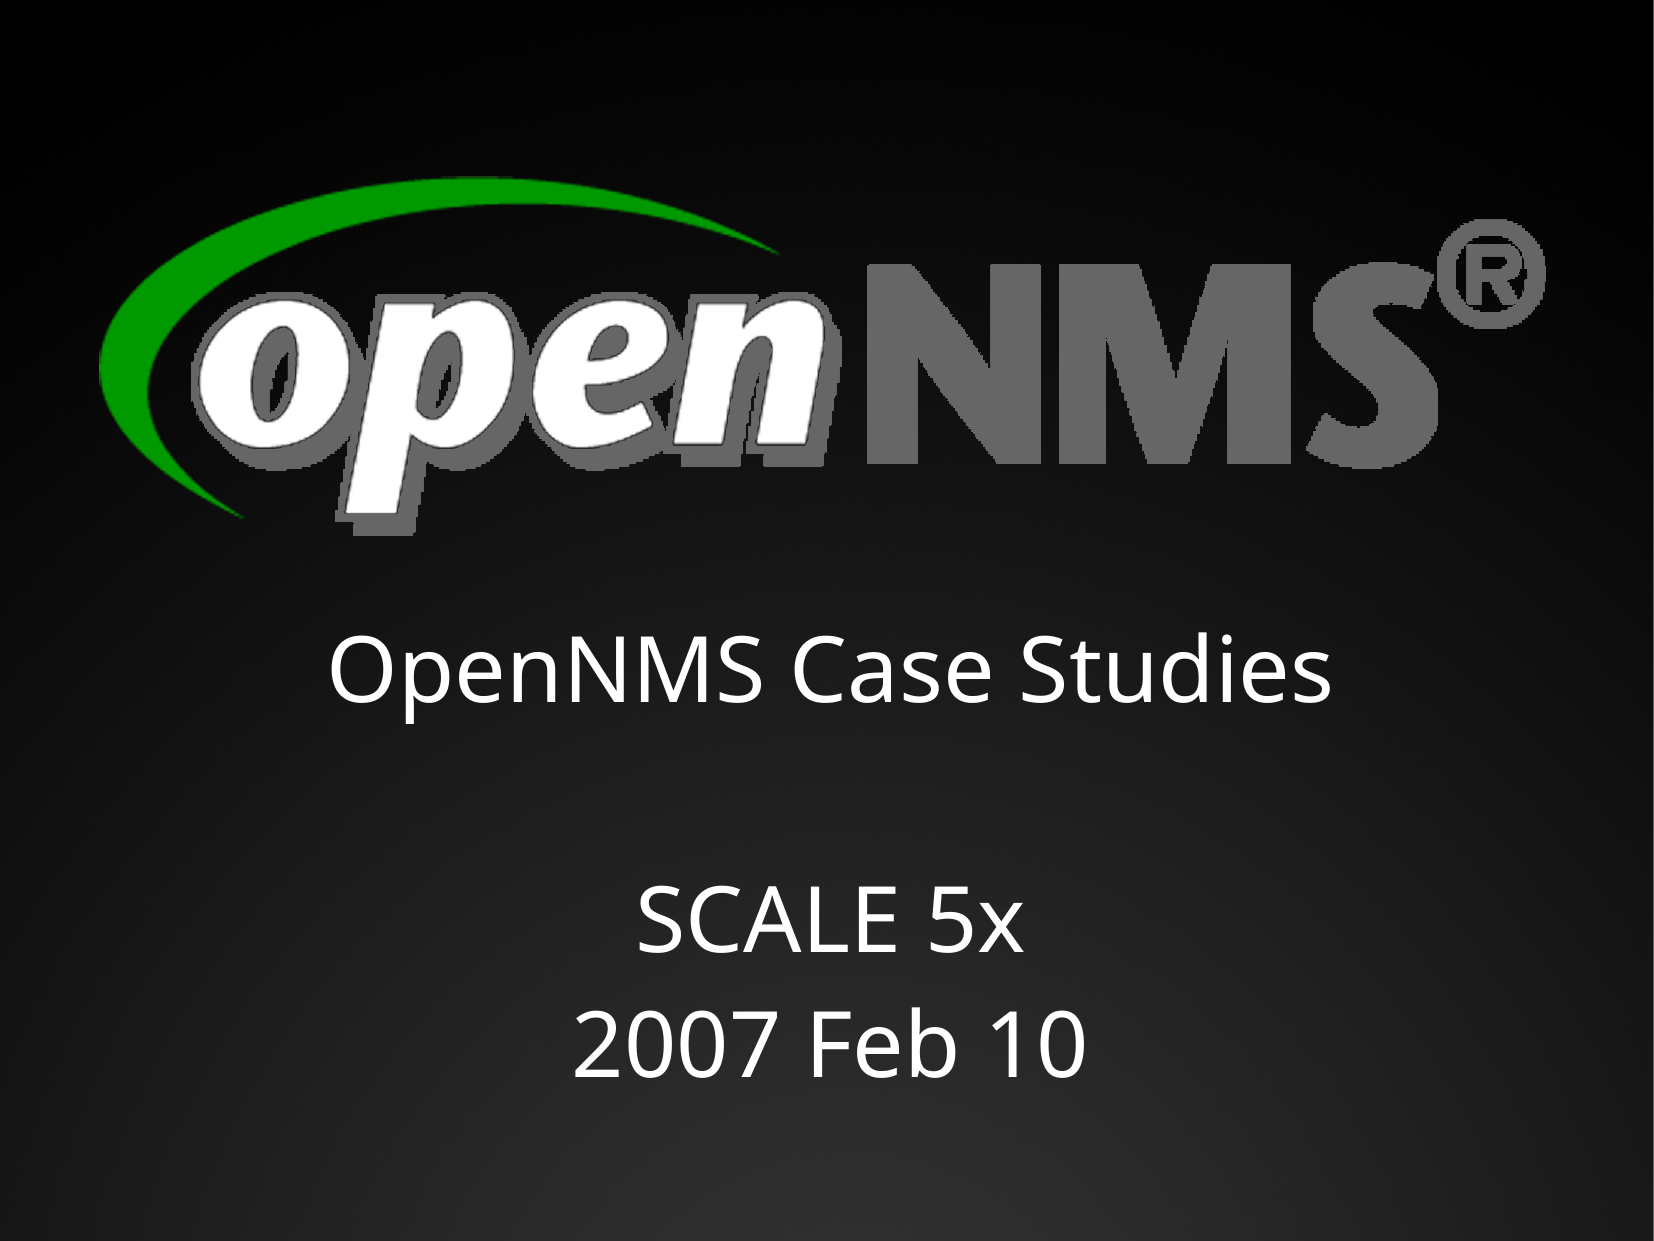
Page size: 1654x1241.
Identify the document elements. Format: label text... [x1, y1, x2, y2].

picture [0, 0, 1654, 1241]
title OpenNMS Case Studies SCALE 5x 2007 Feb 10 [86, 637, 1576, 1071]
